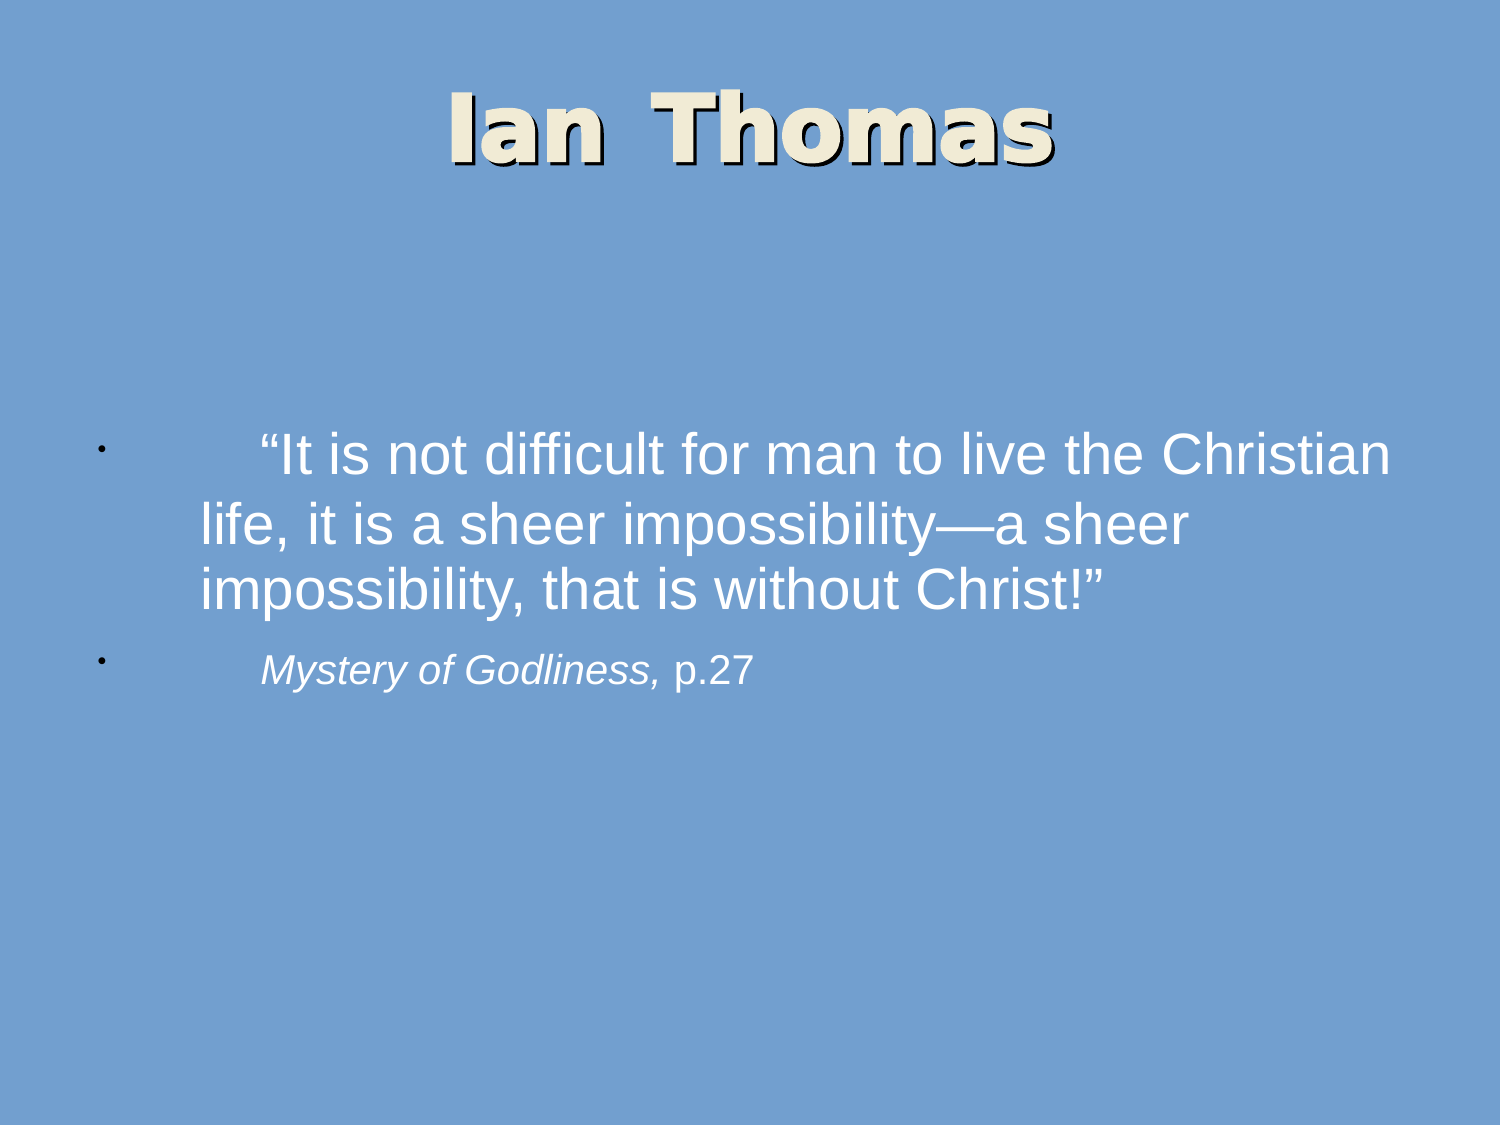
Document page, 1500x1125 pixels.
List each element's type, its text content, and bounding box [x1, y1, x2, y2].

title Ian Thomas [75, 44, 1426, 233]
list “It is not difficult for man to live the Christian life, it is a sheer impossibility—a sheer impossibility, that is without Christ!” Mystery of Godliness, p.27 [75, 412, 1426, 1125]
